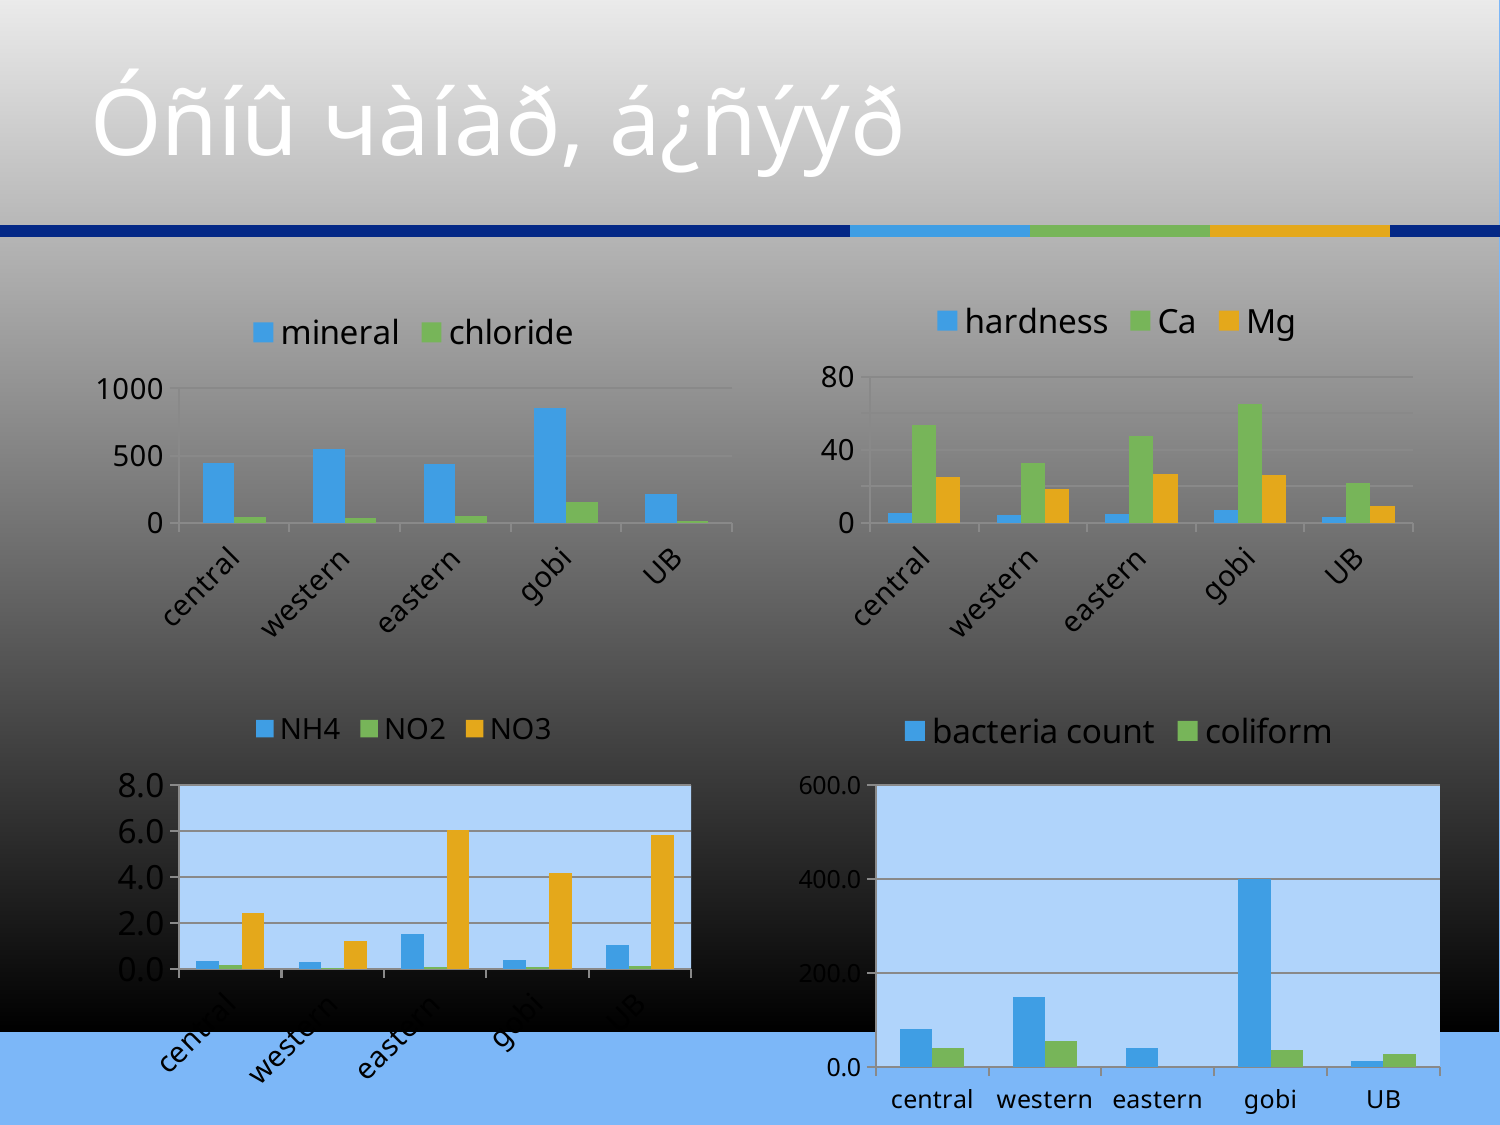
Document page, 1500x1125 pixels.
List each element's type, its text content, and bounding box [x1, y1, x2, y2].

chart [105, 691, 704, 1102]
chart [785, 691, 1454, 1125]
chart [808, 281, 1426, 655]
chart [82, 292, 746, 655]
title Óñíû чàíàð, á¿ñýýð [75, 24, 1426, 213]
